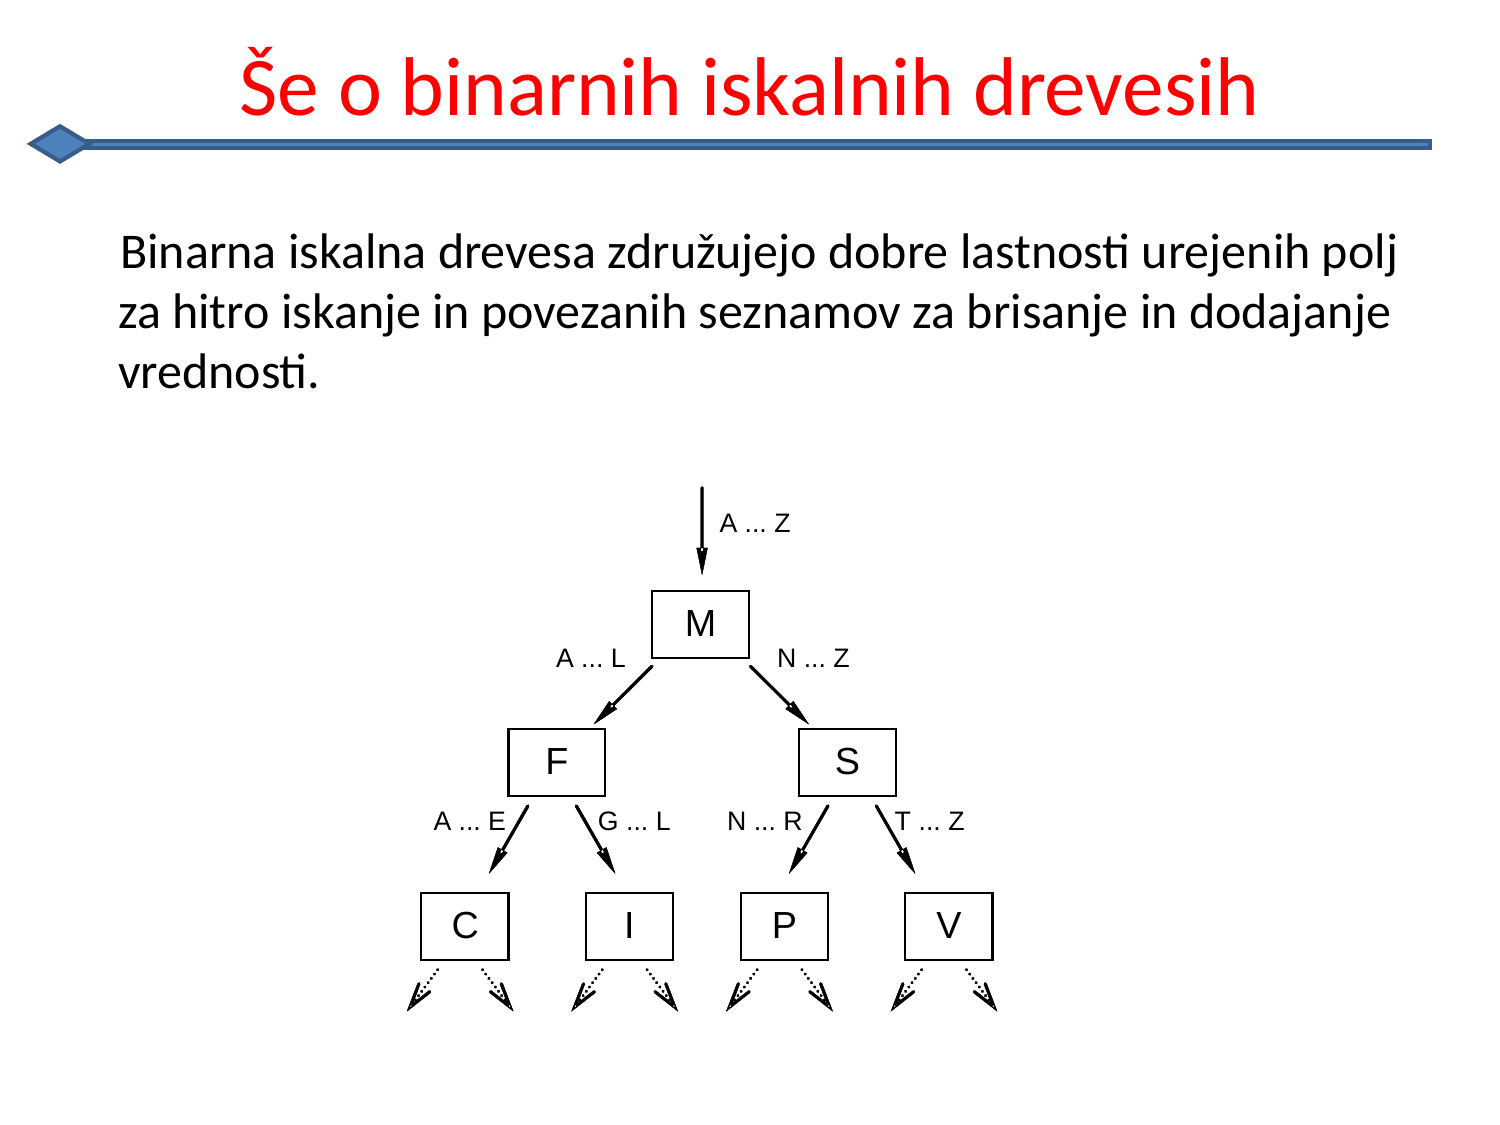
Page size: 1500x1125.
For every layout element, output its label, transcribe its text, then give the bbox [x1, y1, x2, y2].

title Še o binarnih iskalnih drevesih [75, 23, 1426, 141]
chart [351, 468, 1052, 1048]
list Binarna iskalna drevesa združujejo dobre lastnosti urejenih polj za hitro iskanje in povezanih seznamov za brisanje in dodajanje vrednosti. [46, 210, 1454, 954]
